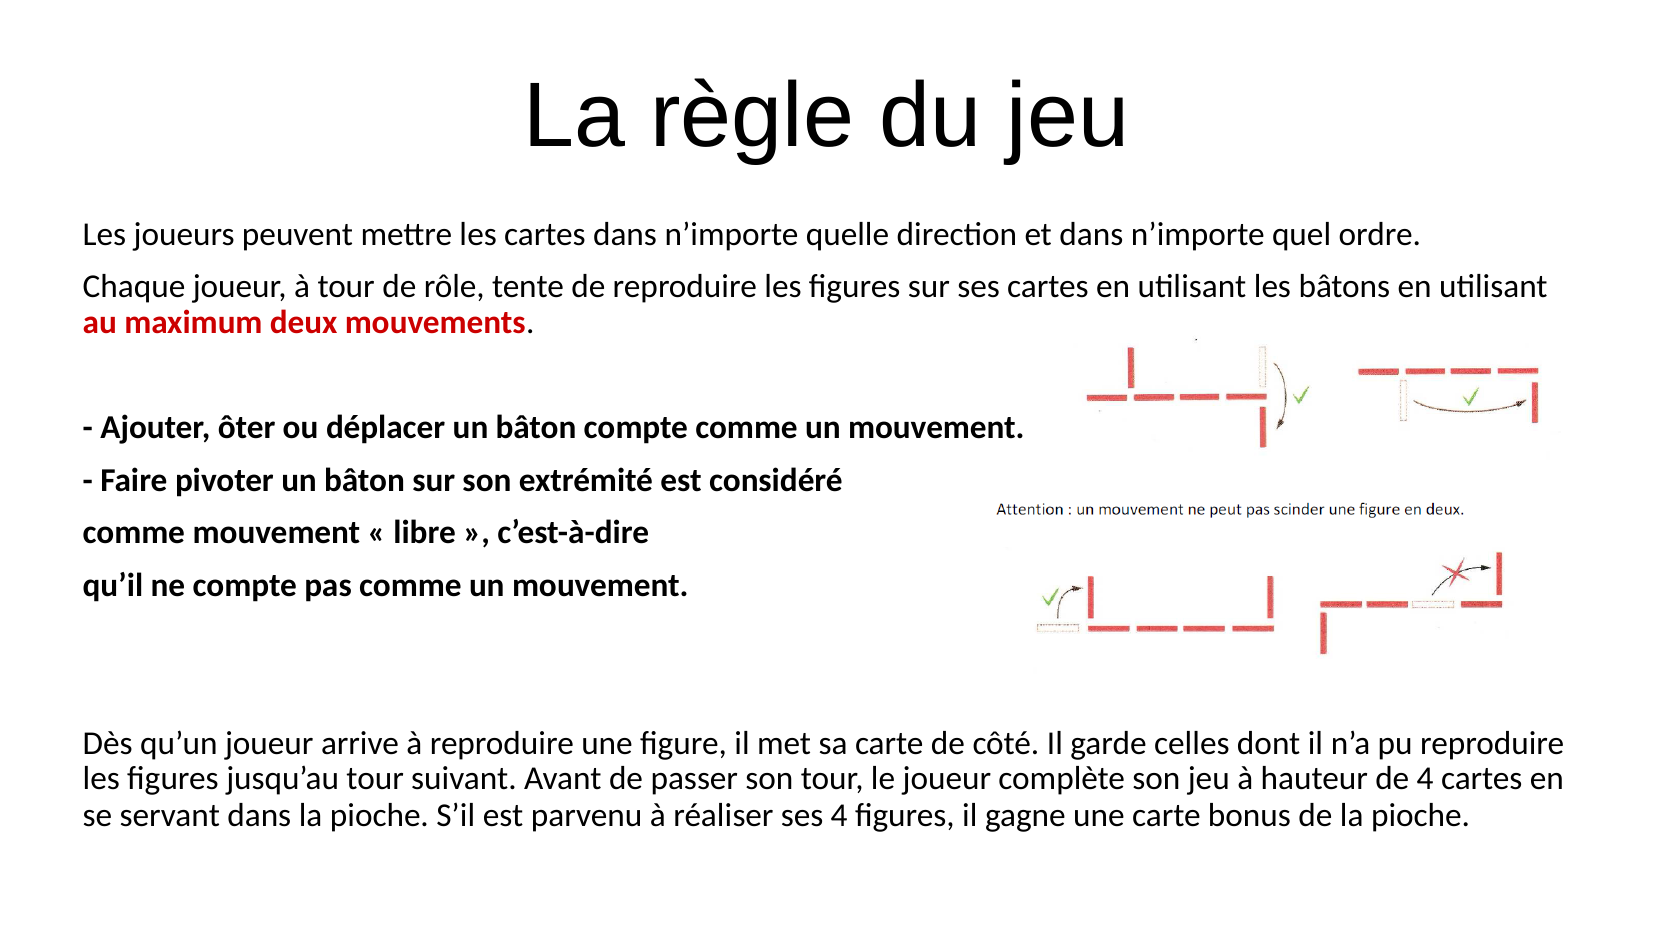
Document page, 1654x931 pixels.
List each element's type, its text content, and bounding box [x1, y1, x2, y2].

list Les joueurs peuvent mettre les cartes dans n’importe quelle direction et dans n’importe quel ordre. Chaque joueur, à tour de rôle, tente de reproduire les figures sur ses cartes en utilisant les bâtons en utilisant au maximum deux mouvements. - Ajouter, ôter ou déplacer un bâton compte comme un mouvement. - Faire pivoter un bâton sur son extrémité est considéré comme mouvement « libre », c’est-à-dire qu’il ne compte pas comme un mouvement. Dès qu’un joueur arrive à reproduire une figure, il met sa carte de côté. Il garde celles dont il n’a pu reproduire les figures jusqu’au tour suivant. Avant de passer son tour, le joueur complète son jeu à hauteur de 4 cartes en se servant dans la pioche. S’il est parvenu à réaliser ses 4 figures, il gagne une carte bonus de la pioche. [82, 217, 1571, 875]
title La règle du jeu [82, 37, 1571, 193]
